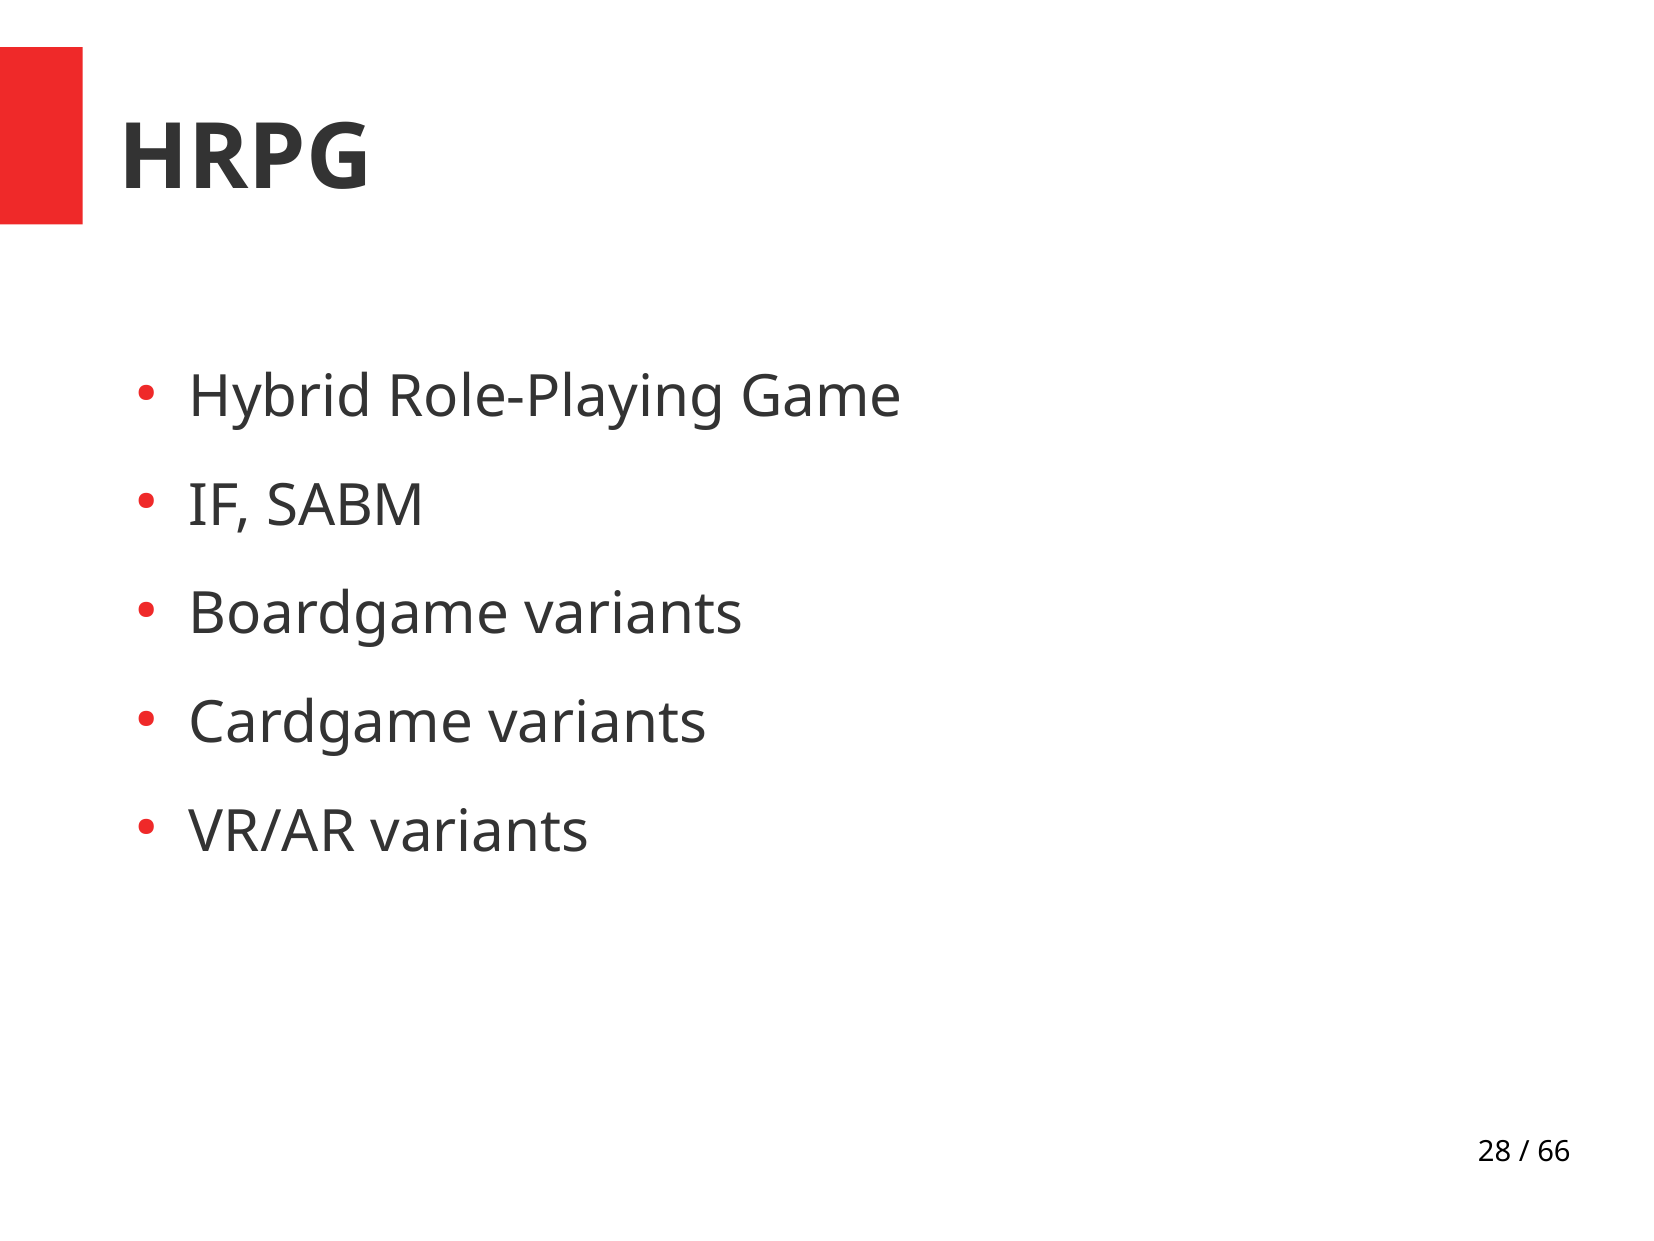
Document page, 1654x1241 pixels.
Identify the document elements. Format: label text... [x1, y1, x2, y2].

title HRPG [118, 49, 1571, 257]
list Hybrid Role-Playing Game IF, SABM Boardgame variants Cardgame variants VR/AR variants [118, 354, 1536, 1074]
